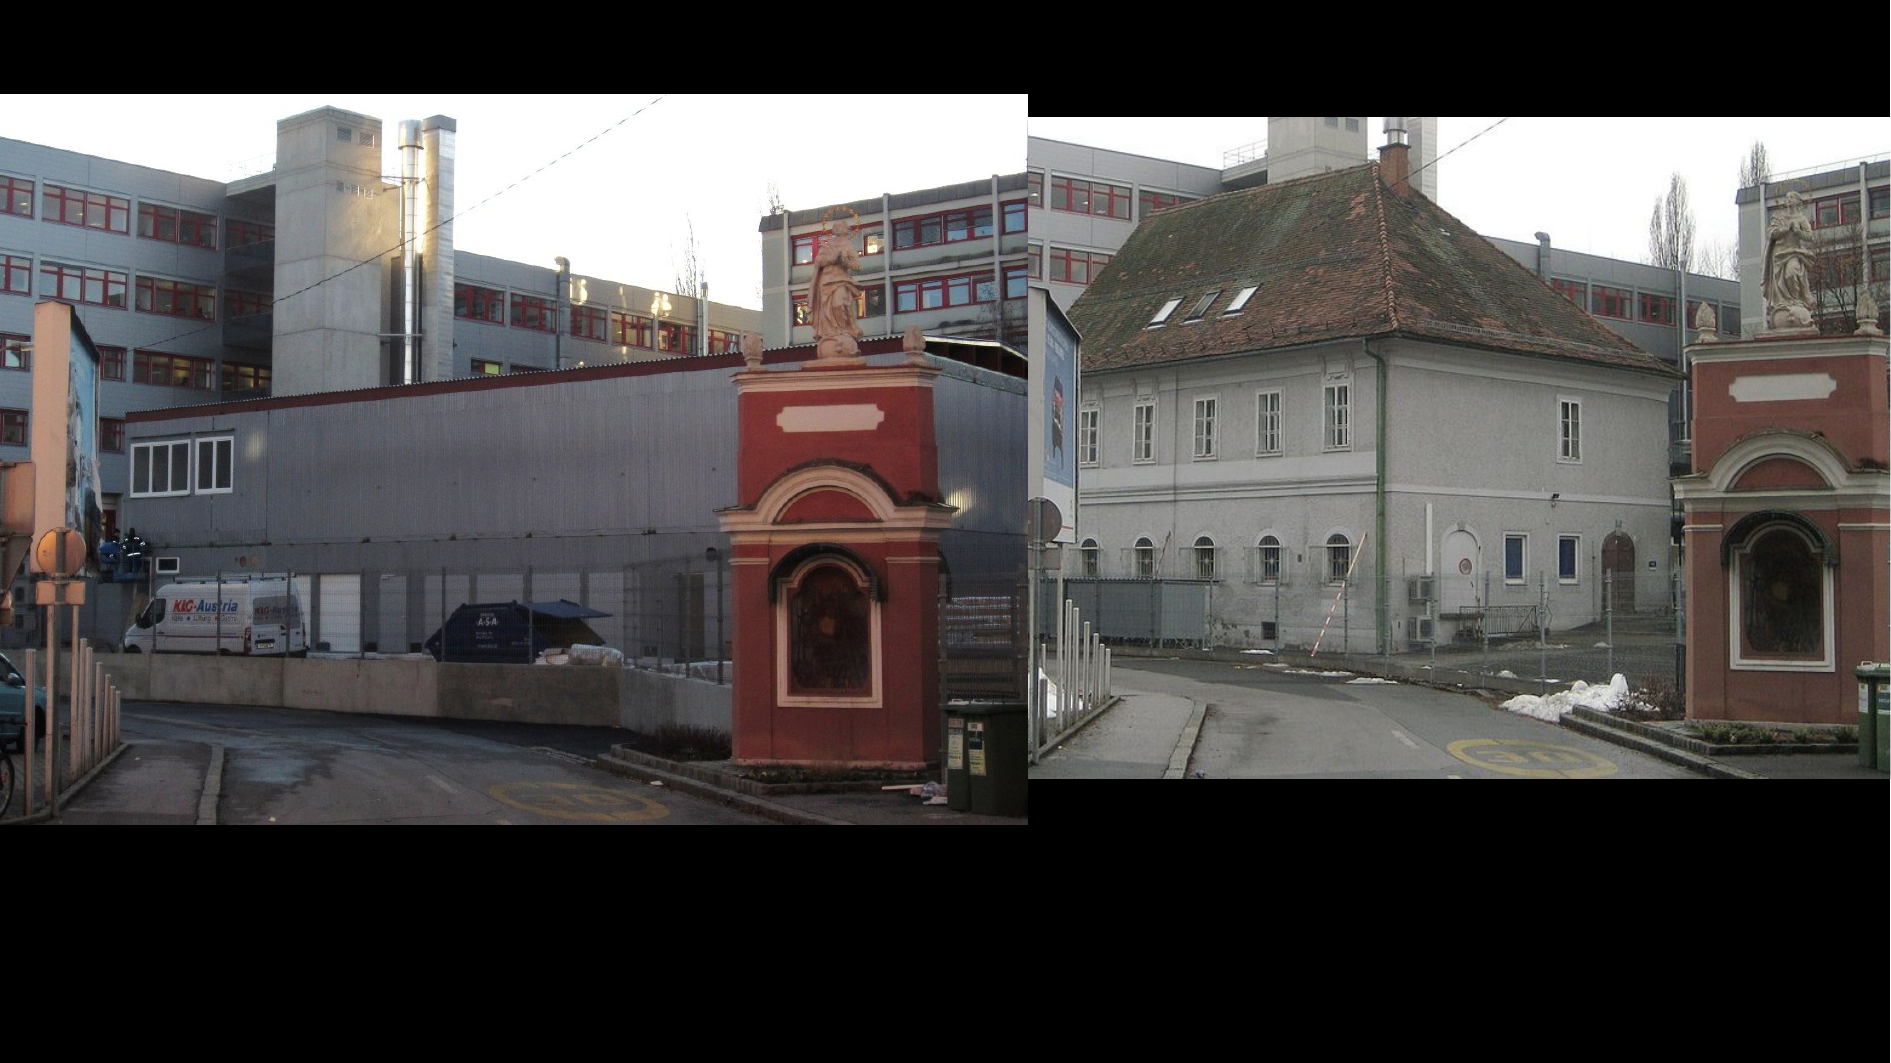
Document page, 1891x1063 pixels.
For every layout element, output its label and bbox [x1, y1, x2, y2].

picture [0, 94, 1891, 825]
